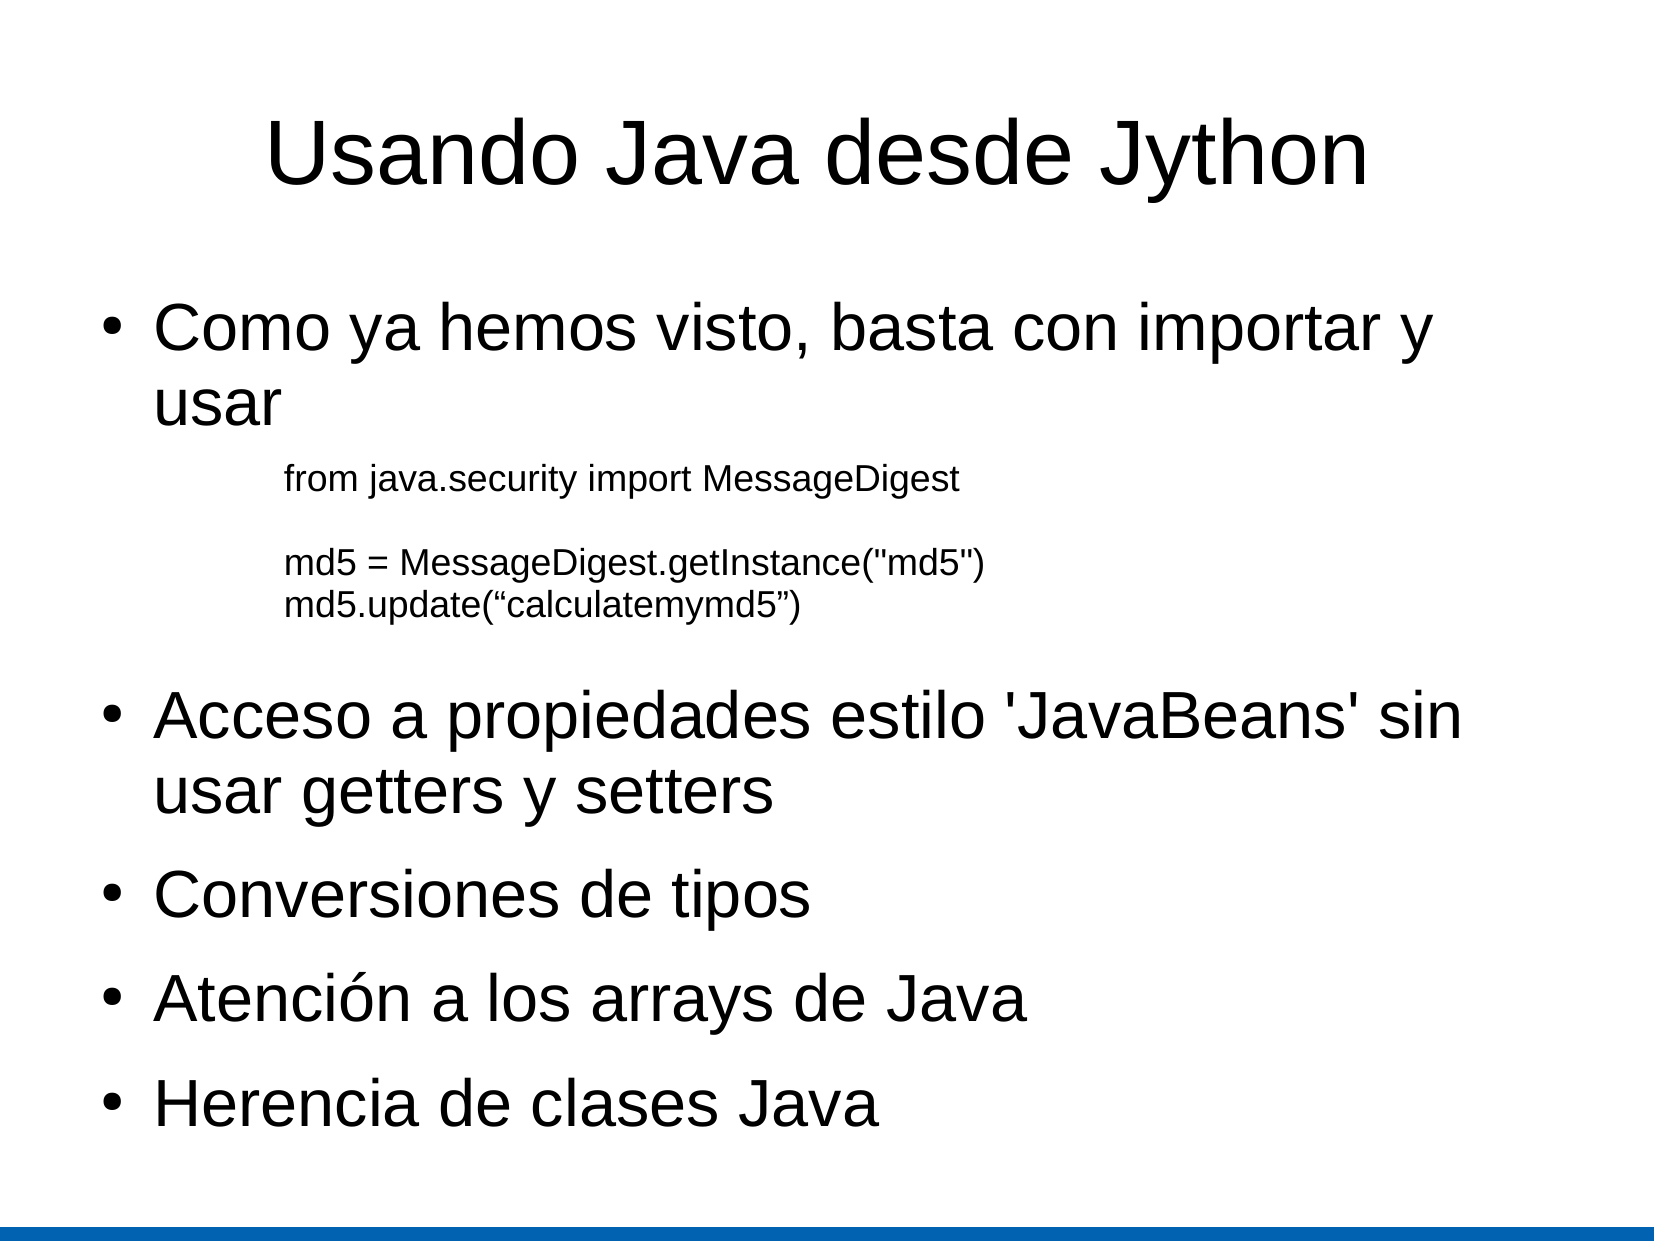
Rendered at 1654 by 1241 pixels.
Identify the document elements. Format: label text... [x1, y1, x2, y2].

list Como ya hemos visto, basta con importar y usar Acceso a propiedades estilo 'JavaBeans' sin usar getters y setters Conversiones de tipos Atención a los arrays de Java Herencia de clases Java [82, 290, 1571, 1141]
title Usando Java desde Jython [82, 49, 1571, 257]
text_box from java.security import MessageDigest md5 = MessageDigest.getInstance("md5") md5.update(“calculatemymd5”) [269, 450, 1276, 717]
